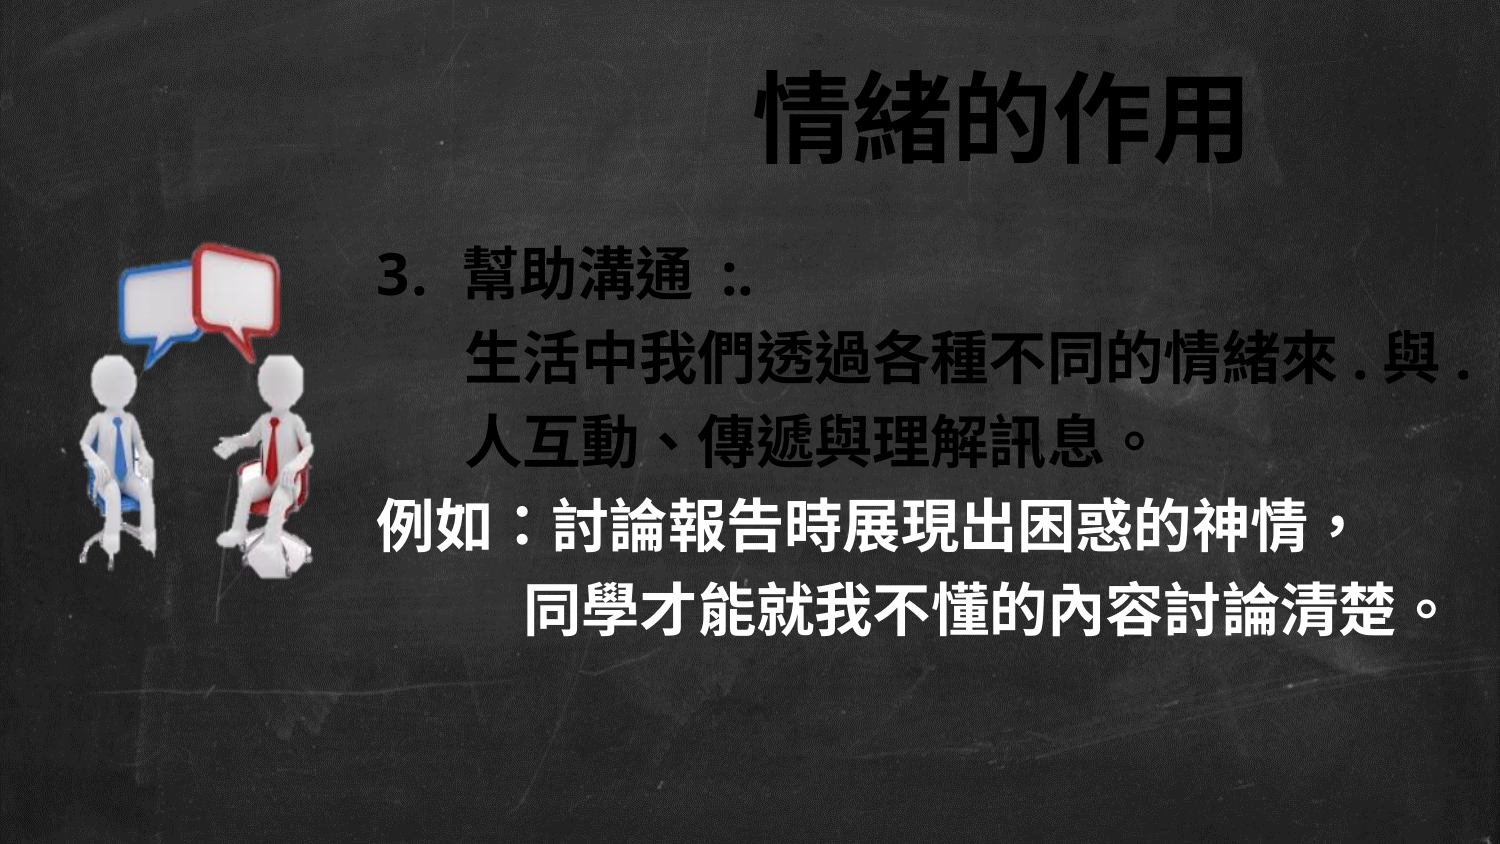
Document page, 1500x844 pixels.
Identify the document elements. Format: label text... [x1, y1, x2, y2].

text_box 幫助溝通 :. 生活中我們透過各種不同的情緒來.與.人互動、傳遞與理解訊息。 例如：討論報告時展現出困惑的神情， 同學才能就我不懂的內容討論清楚。 [362, 216, 1468, 651]
picture [58, 233, 333, 597]
text_box 情緒的作用 [737, 47, 1399, 185]
